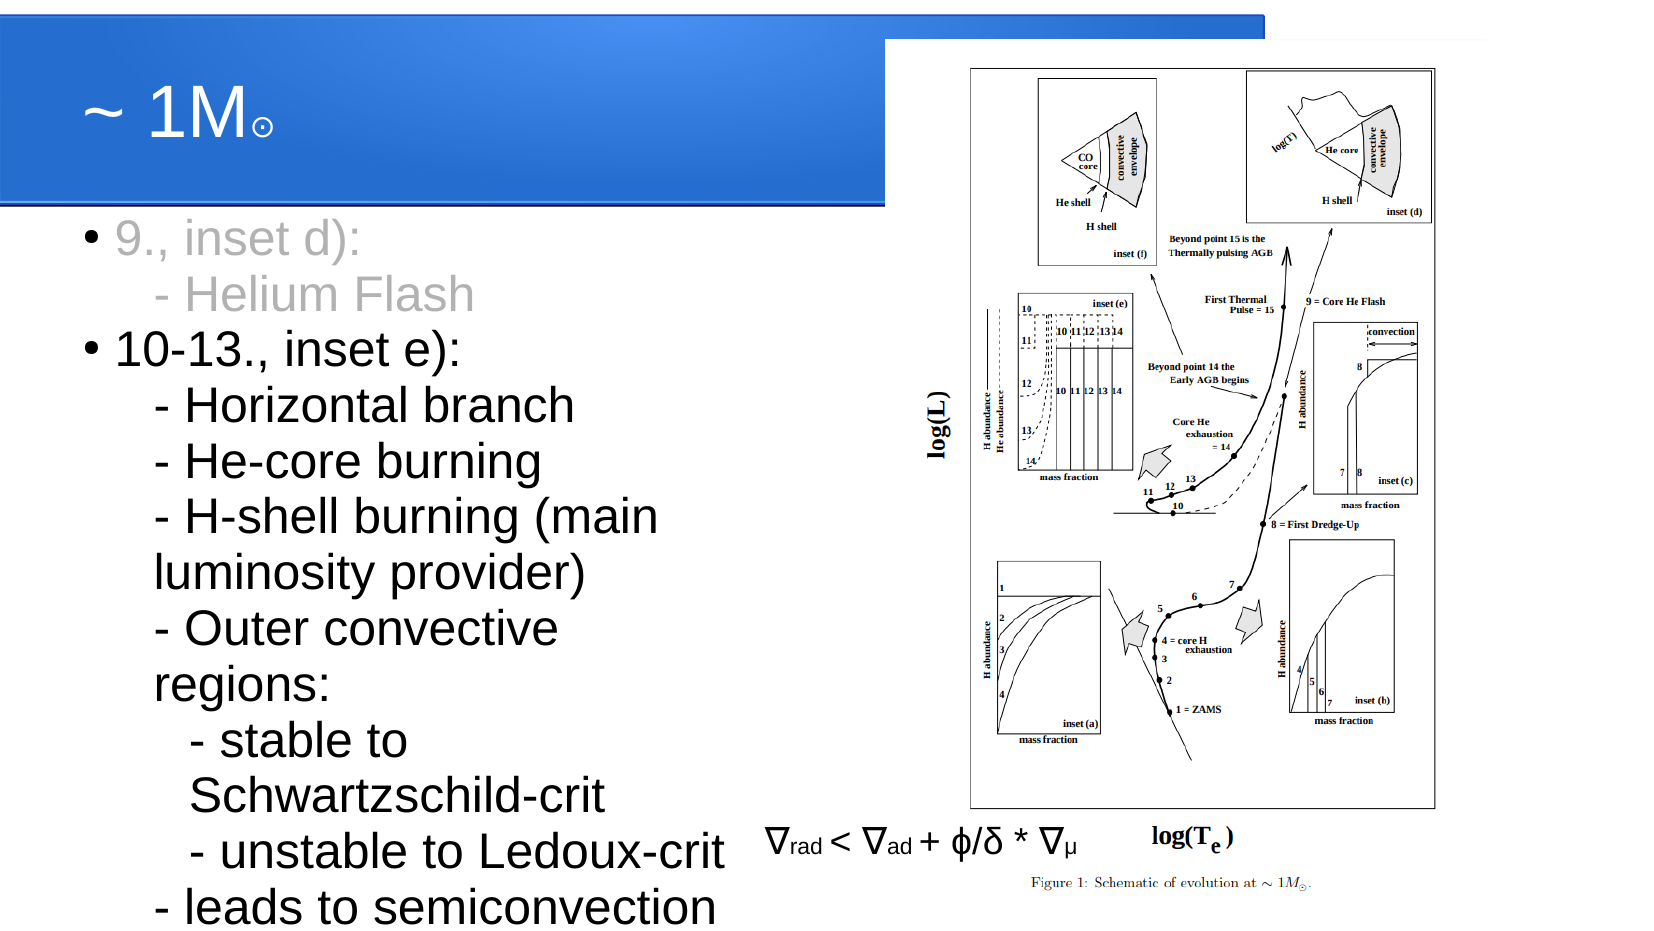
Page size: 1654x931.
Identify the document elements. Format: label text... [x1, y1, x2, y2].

text_box ∇rad < ∇ad + ϕ/δ * ∇μ [750, 813, 1261, 871]
picture [885, 39, 1486, 916]
title ~ 1M⊙ [82, 35, 1235, 189]
subtitle 9., inset d): - Helium Flash 10-13., inset e): - Horizontal branch - He-core burning - H-shell burning (main luminosity provider) - Outer convective regions: - stable to Schwartzschild-crit - unstable to Ledoux-crit - leads to semiconvection [82, 210, 751, 931]
